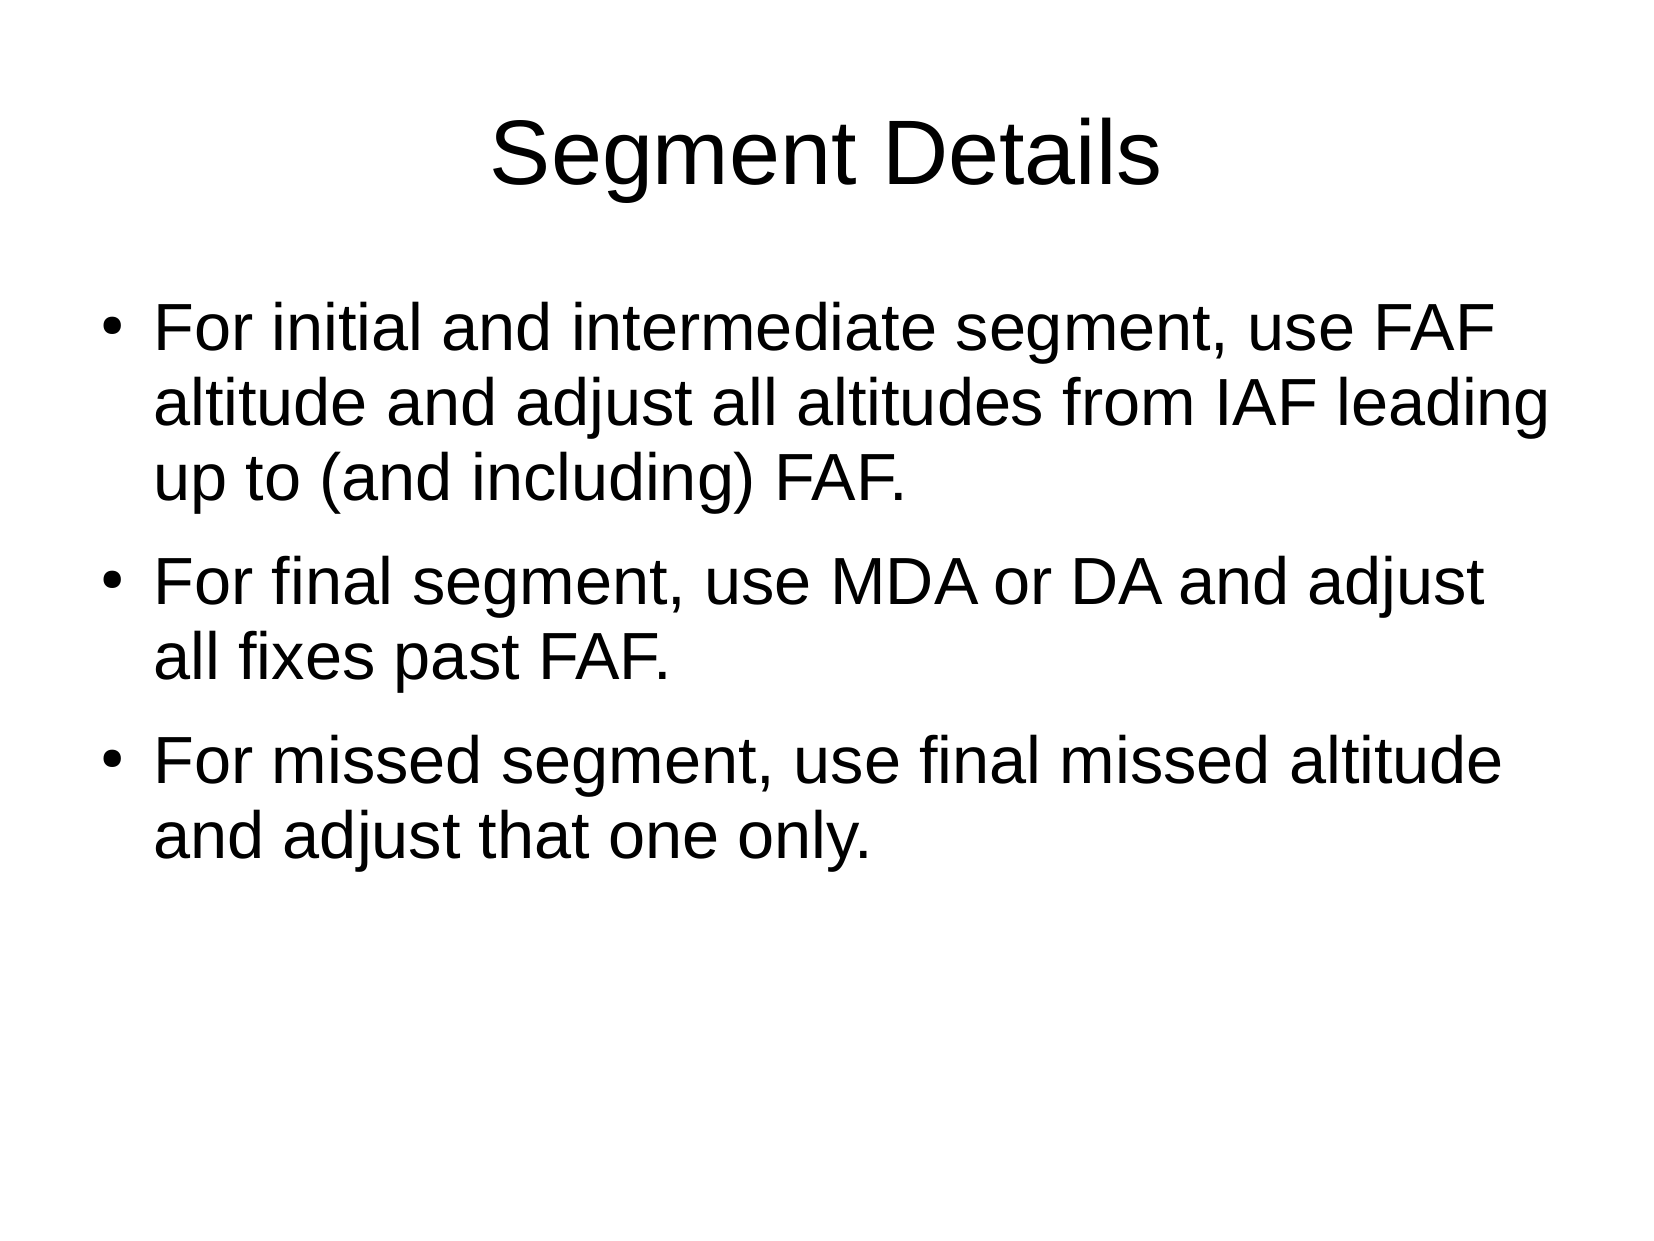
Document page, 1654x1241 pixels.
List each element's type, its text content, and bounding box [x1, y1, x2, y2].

title Segment Details [82, 49, 1571, 257]
list For initial and intermediate segment, use FAF altitude and adjust all altitudes from IAF leading up to (and including) FAF. For final segment, use MDA or DA and adjust all fixes past FAF. For missed segment, use final missed altitude and adjust that one only. [82, 290, 1571, 1010]
